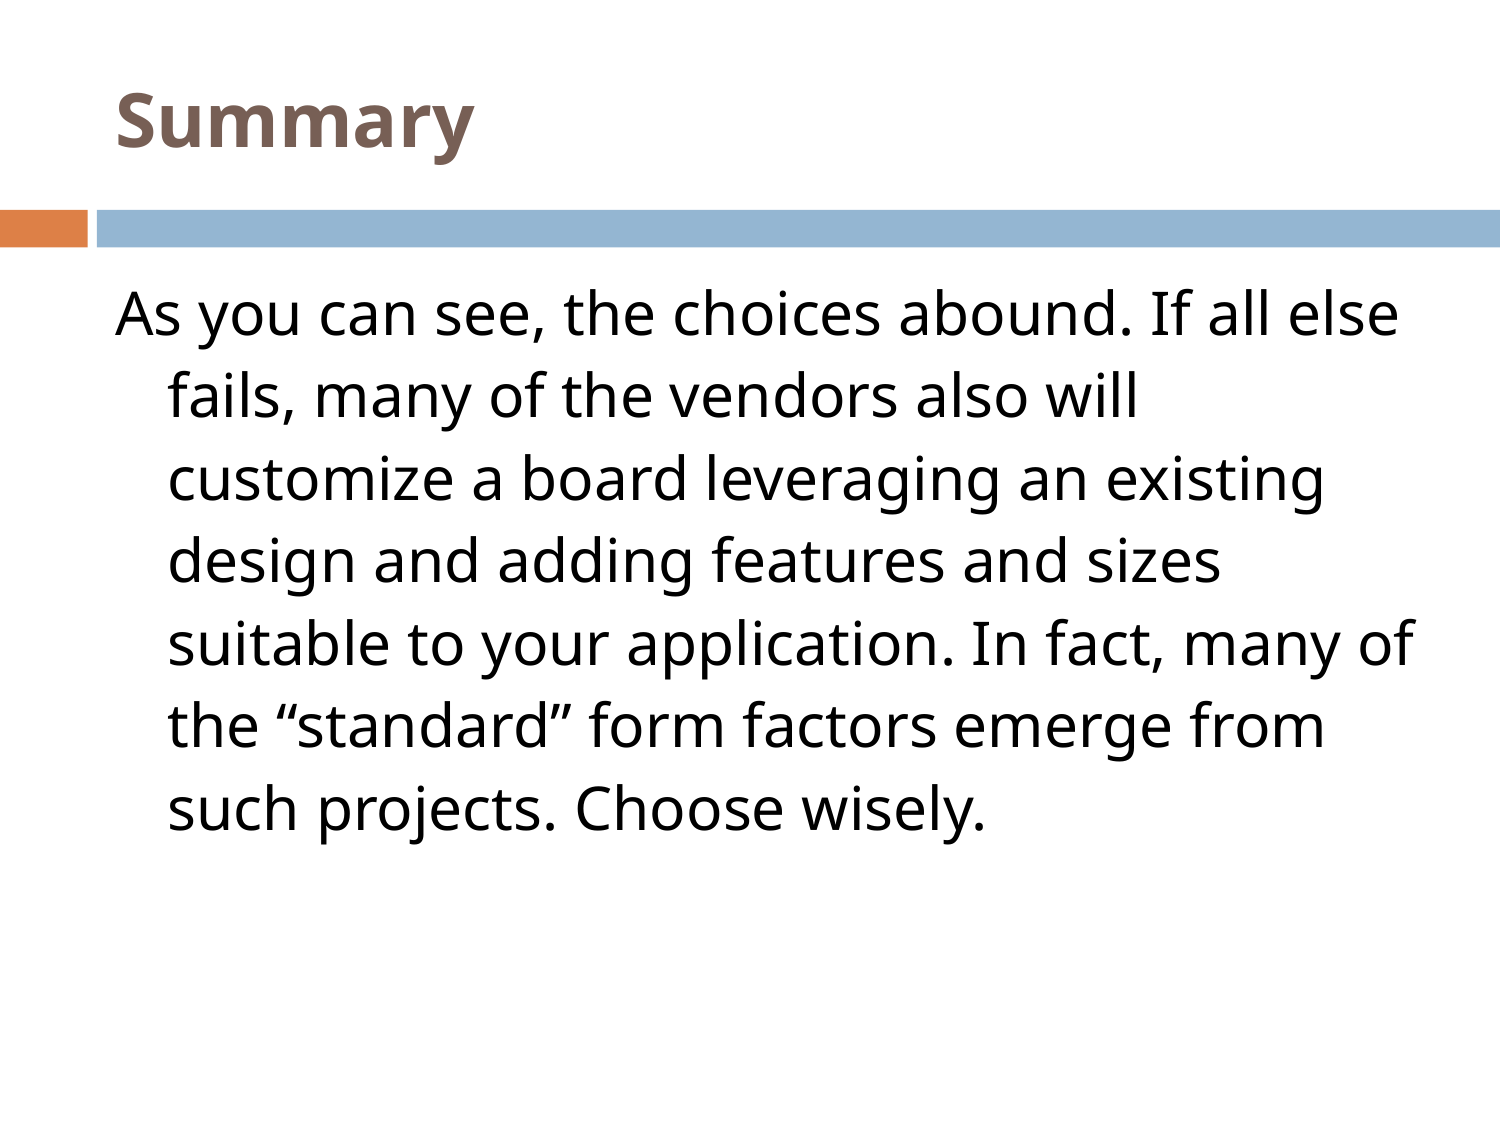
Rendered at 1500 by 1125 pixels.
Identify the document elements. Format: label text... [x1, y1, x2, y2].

title Summary [100, 37, 1438, 201]
list As you can see, the choices abound. If all else fails, many of the vendors also will customize a board leveraging an existing design and adding features and sizes suitable to your application. In fact, many of the “standard” form factors emerge from such projects. Choose wisely. [100, 262, 1438, 1001]
